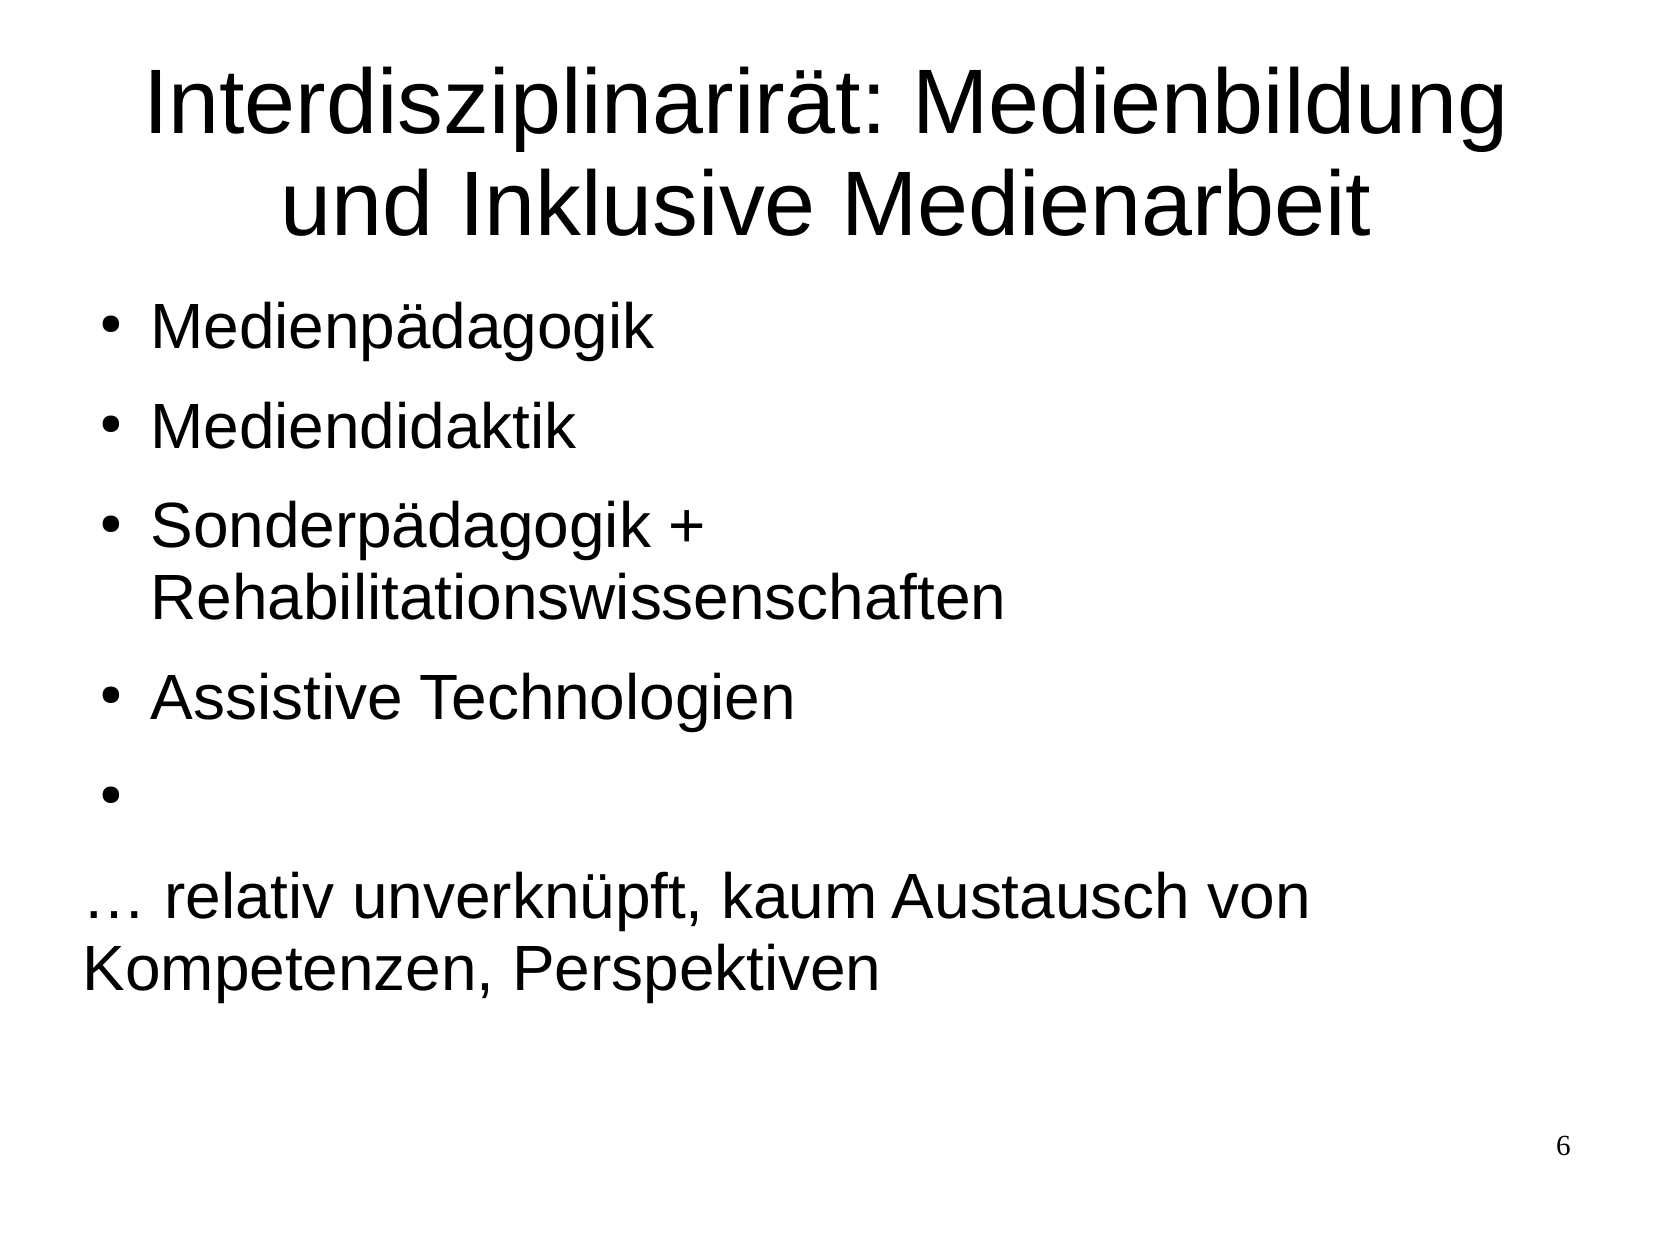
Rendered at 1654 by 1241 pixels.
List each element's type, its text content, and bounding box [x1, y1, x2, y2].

list Medienpädagogik Mediendidaktik Sonderpädagogik + Rehabilitationswissenschaften Assistive Technologien … relativ unverknüpft, kaum Austausch von Kompetenzen, Perspektiven [82, 290, 1571, 1010]
title Interdisziplinarirät: Medienbildung und Inklusive Medienarbeit [82, 49, 1571, 257]
